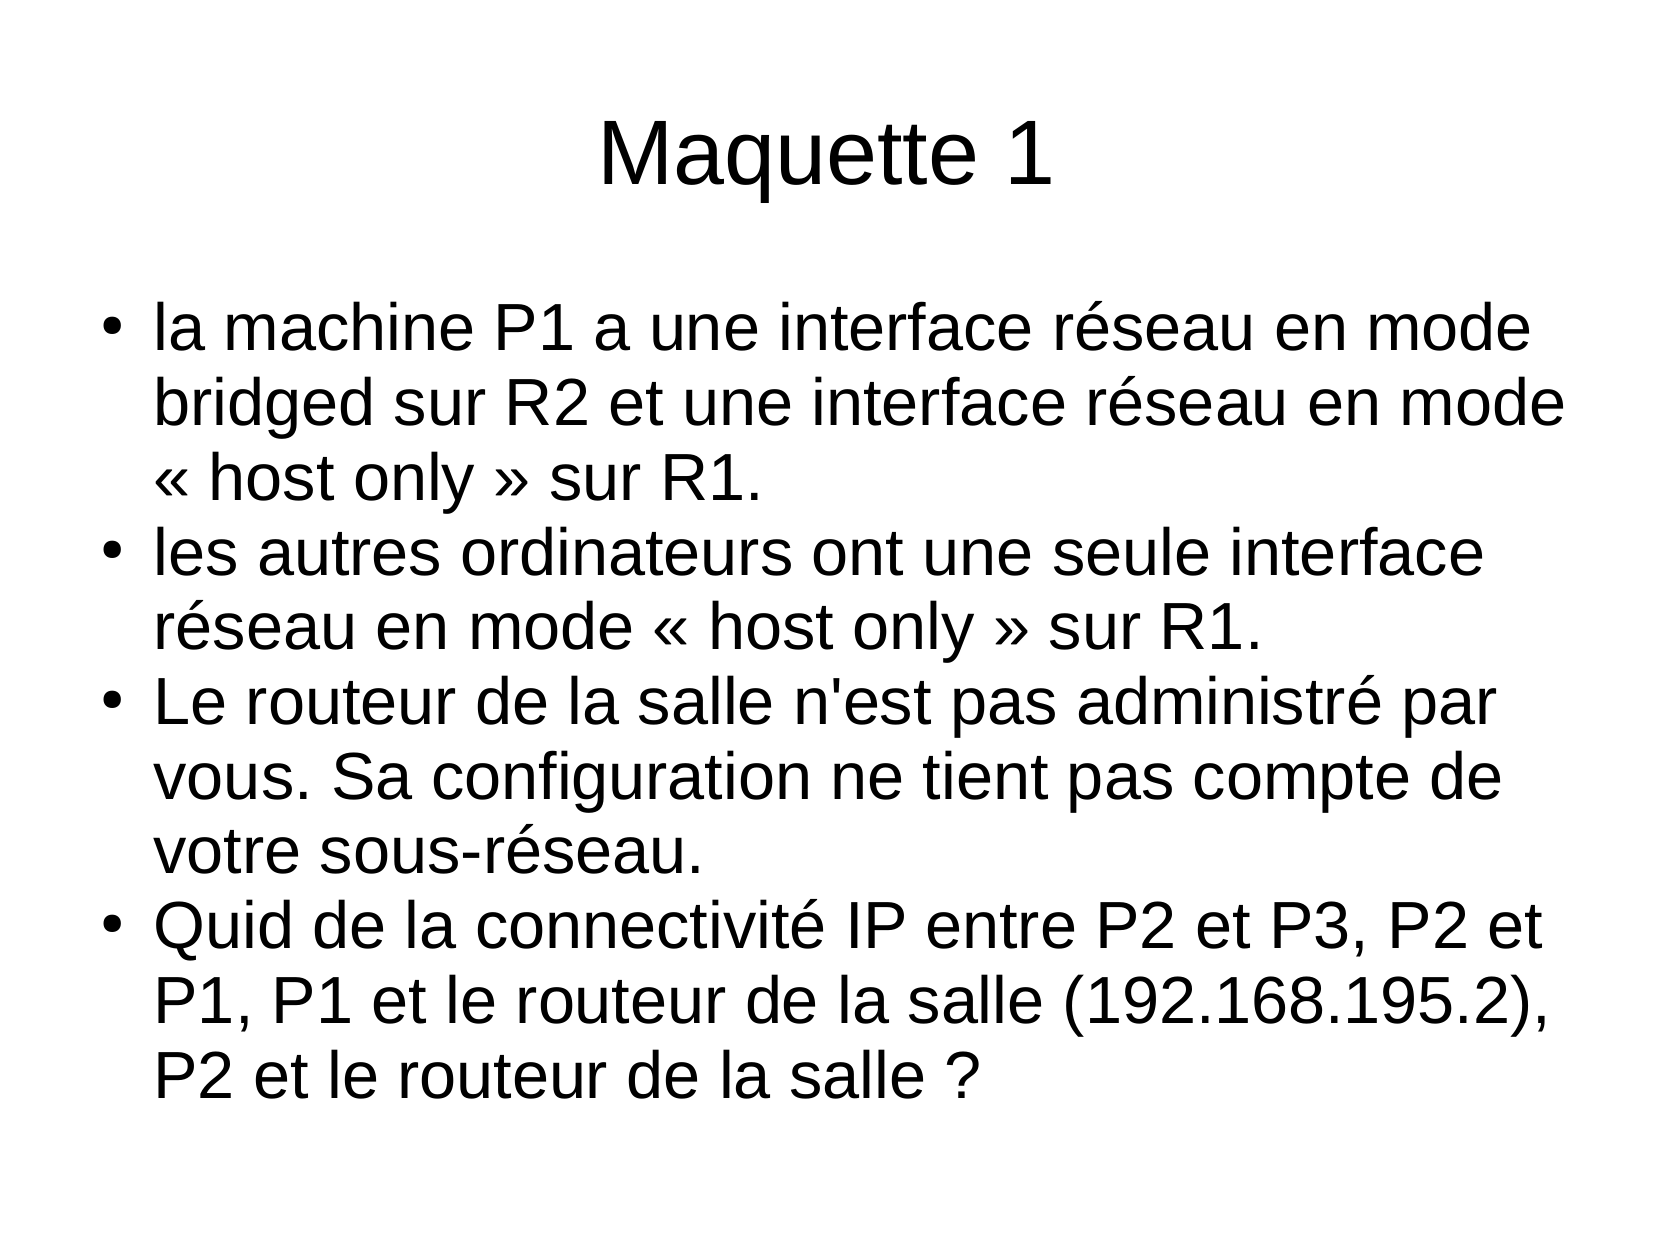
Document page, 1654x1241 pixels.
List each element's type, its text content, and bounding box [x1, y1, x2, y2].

title Maquette 1 [82, 49, 1571, 257]
list la machine P1 a une interface réseau en mode bridged sur R2 et une interface réseau en mode « host only » sur R1. les autres ordinateurs ont une seule interface réseau en mode « host only » sur R1. Le routeur de la salle n'est pas administré par vous. Sa configuration ne tient pas compte de votre sous-réseau. Quid de la connectivité IP entre P2 et P3, P2 et P1, P1 et le routeur de la salle (192.168.195.2), P2 et le routeur de la salle ? [82, 290, 1571, 1113]
